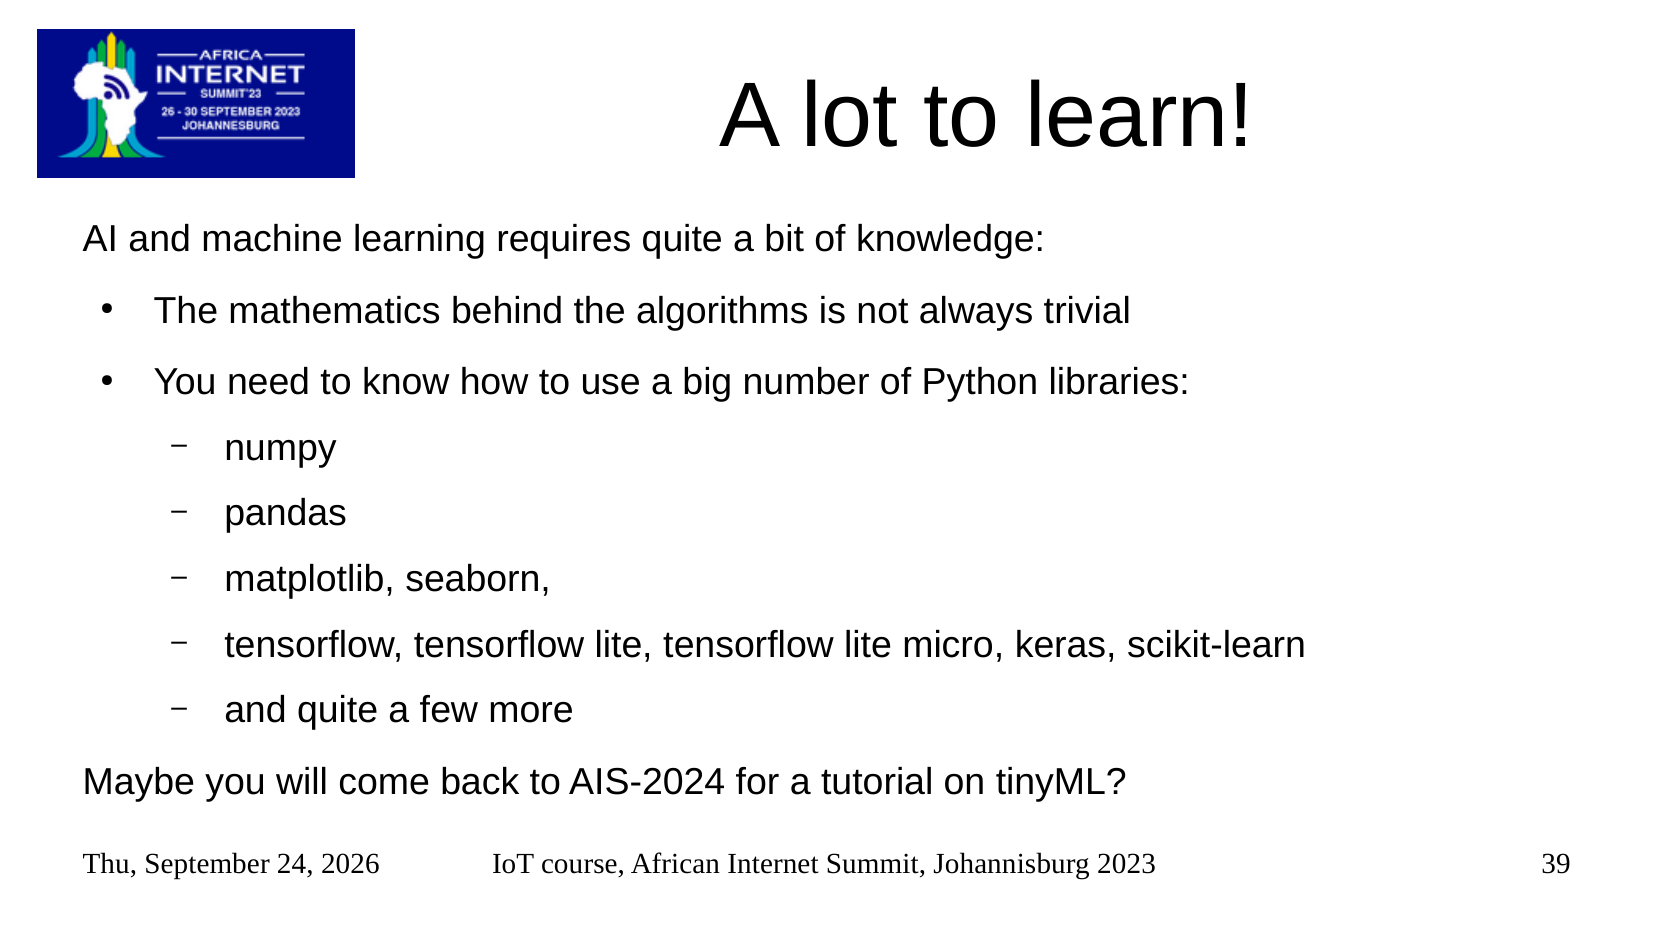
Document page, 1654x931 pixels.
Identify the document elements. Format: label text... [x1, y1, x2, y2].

picture [37, 29, 355, 178]
title A lot to learn! [403, 37, 1571, 193]
list AI and machine learning requires quite a bit of knowledge: The mathematics behind the algorithms is not always trivial You need to know how to use a big number of Python libraries: numpy pandas matplotlib, seaborn, tensorflow, tensorflow lite, tensorflow lite micro, keras, scikit-learn and quite a few more Maybe you will come back to AIS-2024 for a tutorial on tinyML? [82, 217, 1571, 827]
